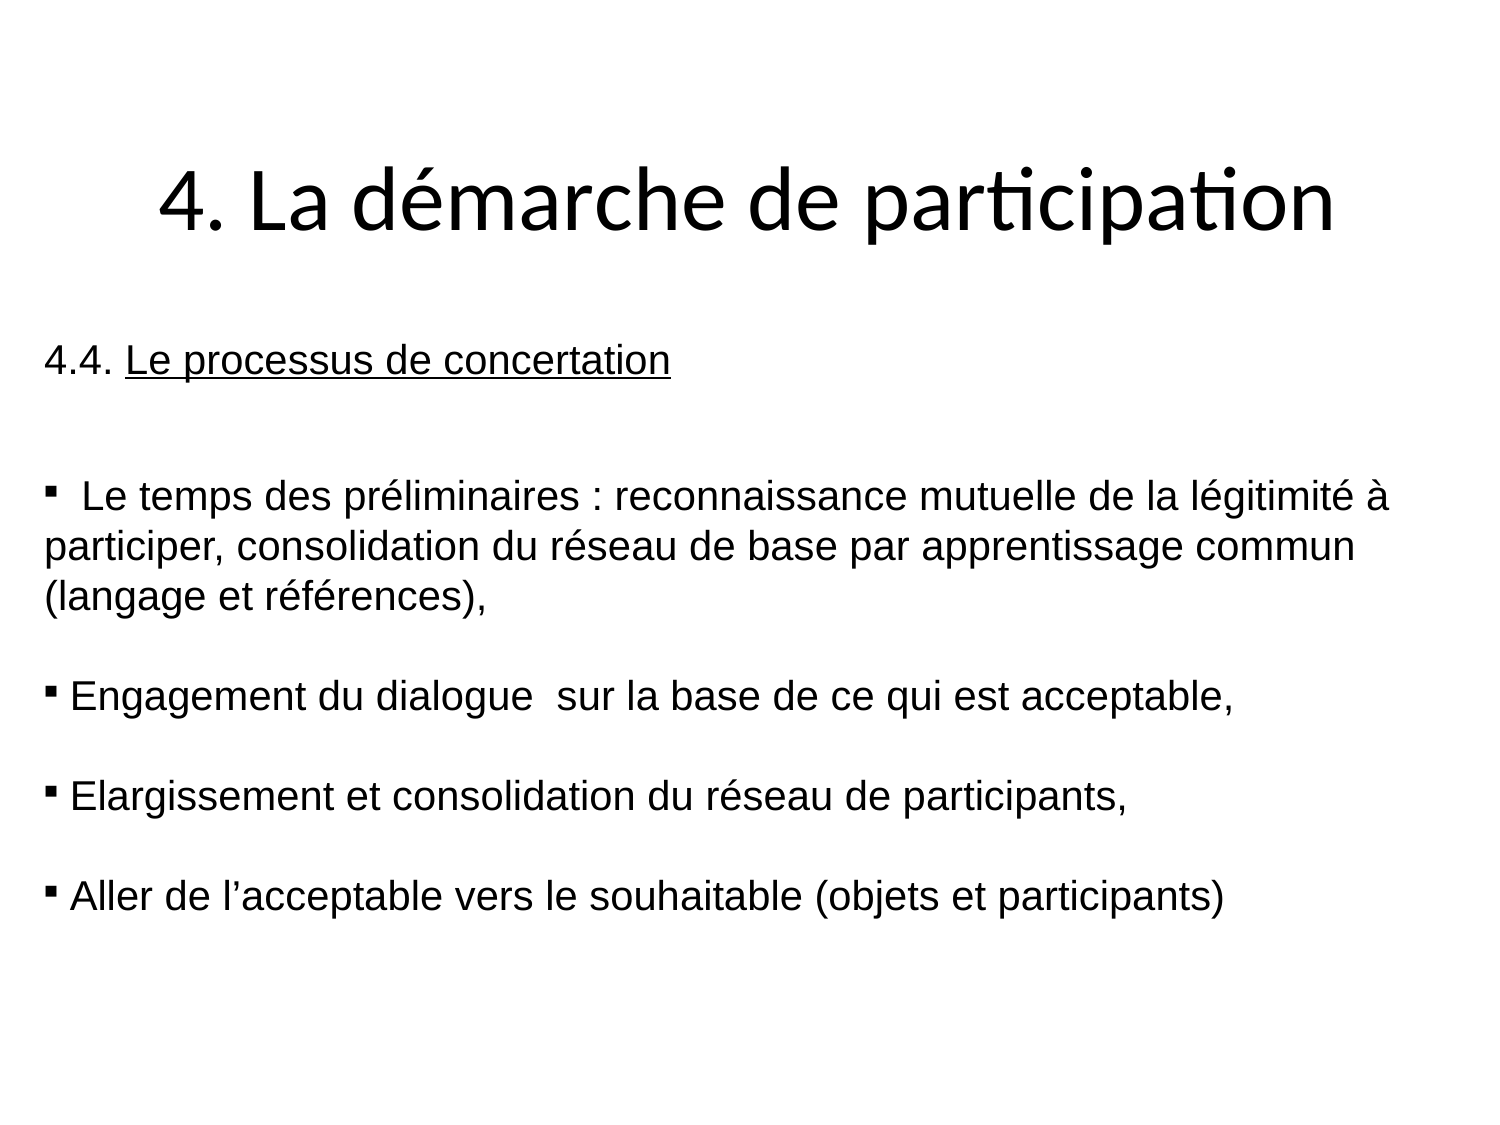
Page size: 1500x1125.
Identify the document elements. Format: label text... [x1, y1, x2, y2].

text_box 4.4. Le processus de concertation Le temps des préliminaires : reconnaissance mutuelle de la légitimité à participer, consolidation du réseau de base par apprentissage commun (langage et références), Engagement du dialogue sur la base de ce qui est acceptable, Elargissement et consolidation du réseau de participants, Aller de l’acceptable vers le souhaitable (objets et participants) [29, 324, 1418, 927]
title 4. La démarche de participation [75, 21, 1422, 257]
